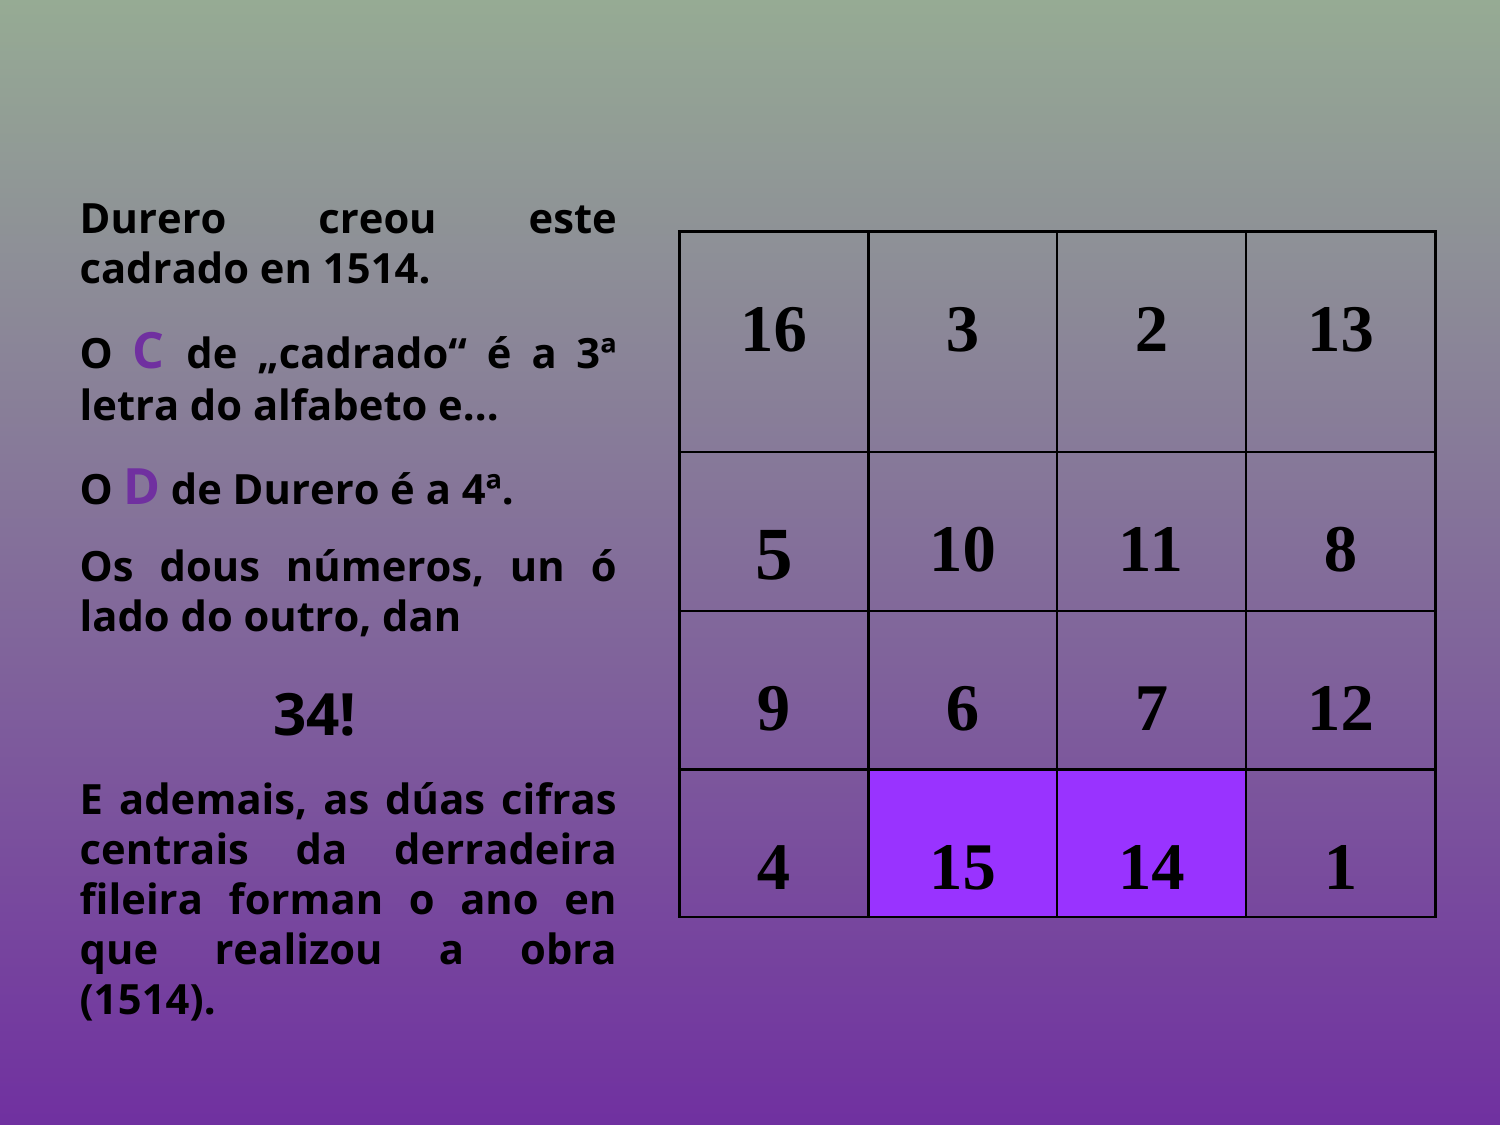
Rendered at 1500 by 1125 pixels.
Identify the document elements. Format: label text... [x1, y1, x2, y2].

table_header 3 [870, 233, 1056, 451]
table_cell 4 [681, 771, 867, 916]
text_box Durero creou este cadrado en 1514. O C de „cadrado“ é a 3ª letra do alfabeto e... O D de Durero é a 4ª. Os dous números, un ó lado do outro, dan 34! E ademais, as dúas cifras centrais da derradeira fileira forman o ano en que realizou a obra (1514). [64, 184, 632, 1031]
table_cell 9 [681, 612, 867, 768]
table_cell 15 [870, 771, 1056, 916]
table_cell 8 [1247, 453, 1434, 610]
table_cell 5 [681, 453, 867, 610]
table_header 2 [1058, 233, 1245, 451]
table_cell 10 [870, 453, 1056, 610]
table_header 13 [1247, 233, 1434, 451]
table_cell 12 [1247, 612, 1434, 768]
table_cell 1 [1247, 771, 1434, 916]
table_cell 11 [1058, 453, 1245, 610]
table_cell 7 [1058, 612, 1245, 768]
table_header 16 [681, 233, 867, 451]
table_cell 14 [1058, 771, 1245, 916]
table_cell 6 [870, 612, 1056, 768]
